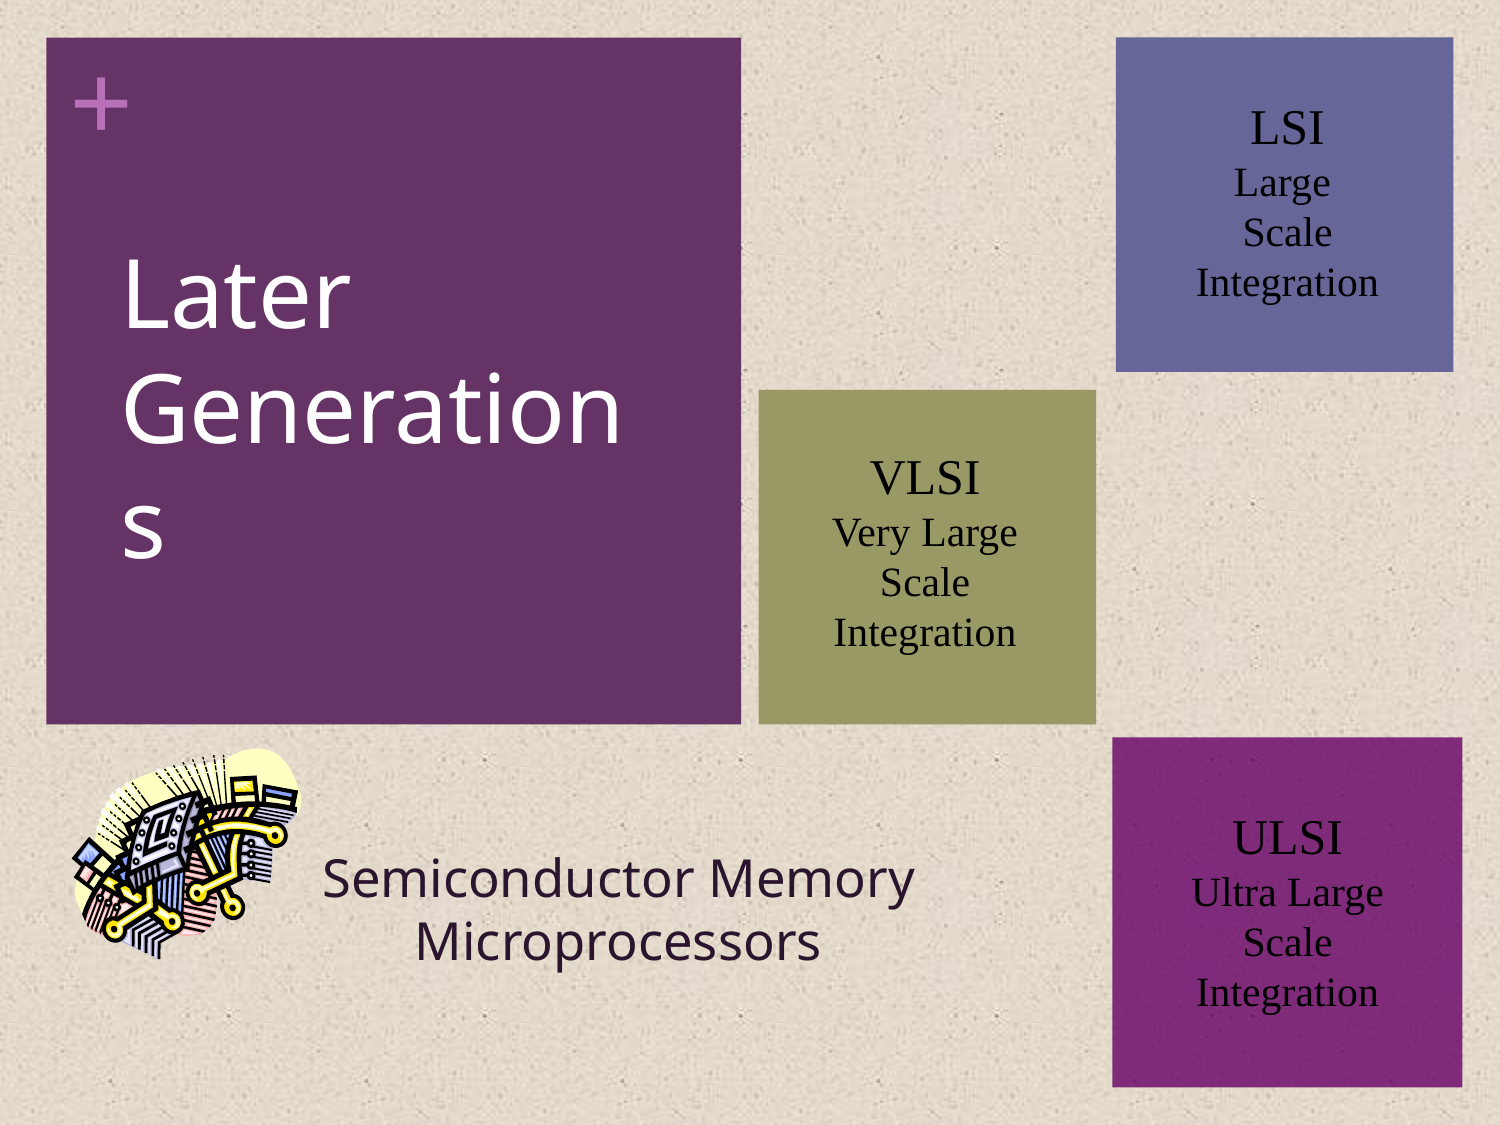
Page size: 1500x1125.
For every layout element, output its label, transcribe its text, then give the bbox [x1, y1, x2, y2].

text_box LSI Large Scale Integration [1162, 87, 1413, 313]
picture [0, 0, 1500, 1125]
text_box ULSI Ultra Large Scale Integration [1112, 737, 1463, 1088]
title Semiconductor Memory Microprocessors [287, 837, 950, 1025]
list Later Generations [112, 224, 675, 602]
text_box VLSI Very Large Scale Integration [787, 437, 1063, 663]
